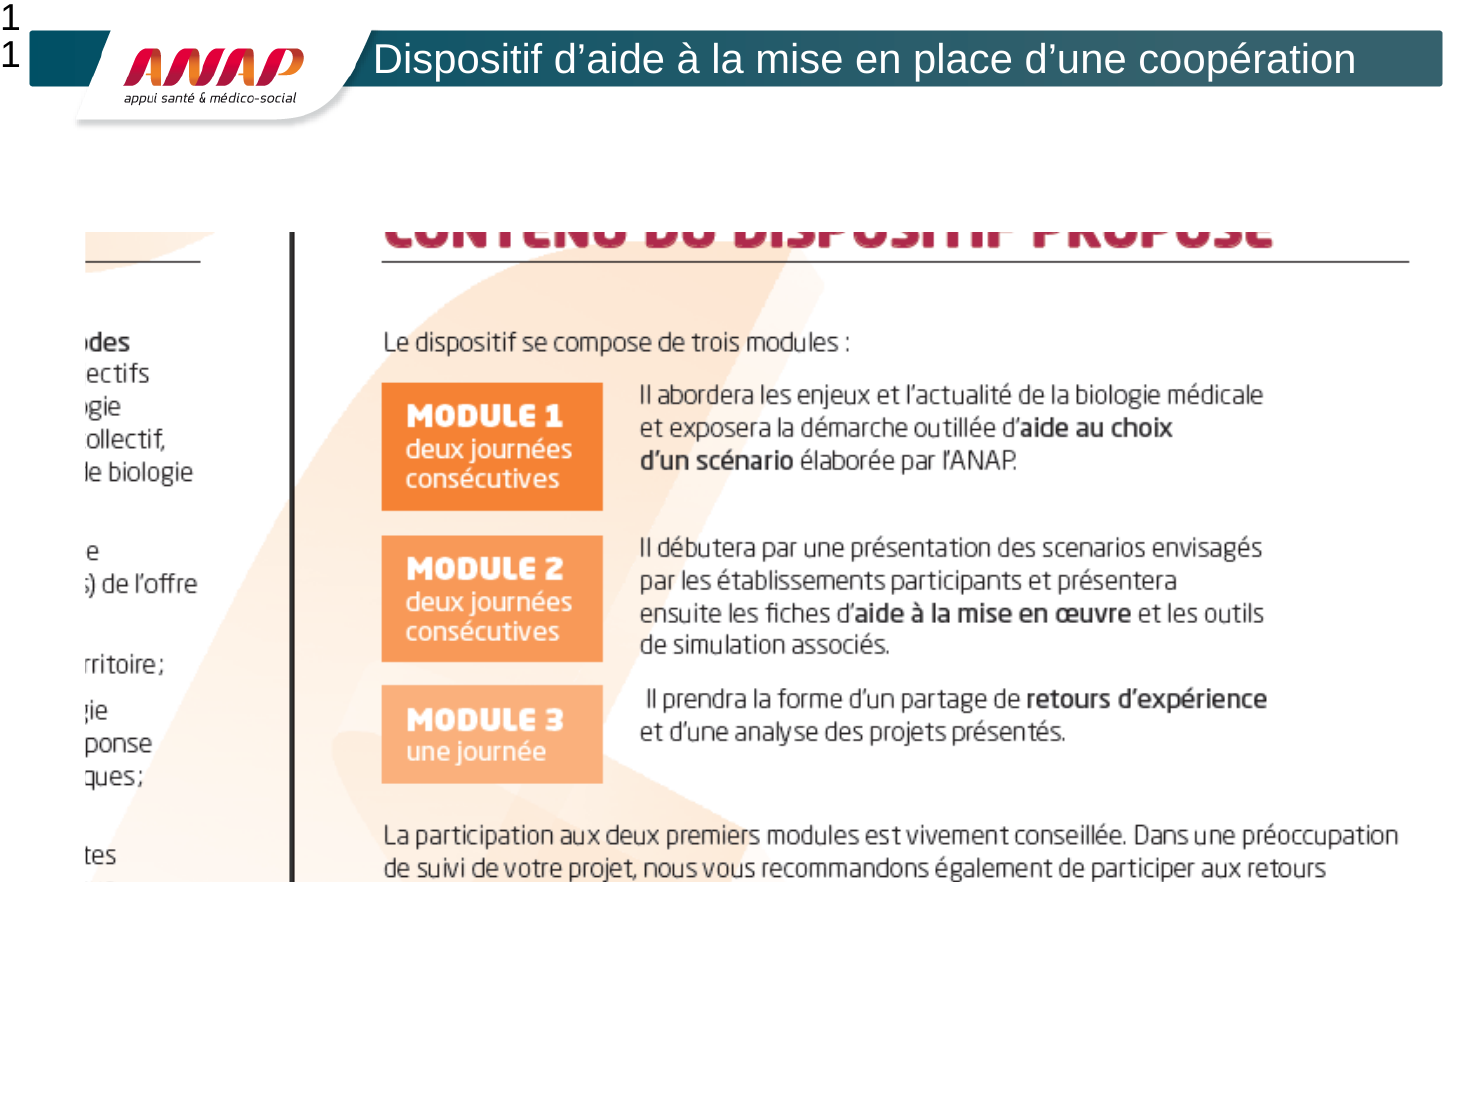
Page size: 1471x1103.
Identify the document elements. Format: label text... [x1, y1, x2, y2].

picture [85, 232, 1438, 882]
title Dispositif d’aide à la mise en place d’une coopération [372, 31, 1442, 216]
picture [0, 0, 1471, 155]
list Contenu du dispositif : Ci après quelques exemples d’illustration de la démarche et outils qui seront présentés dans les modules 1 et 2 [75, 173, 1434, 374]
